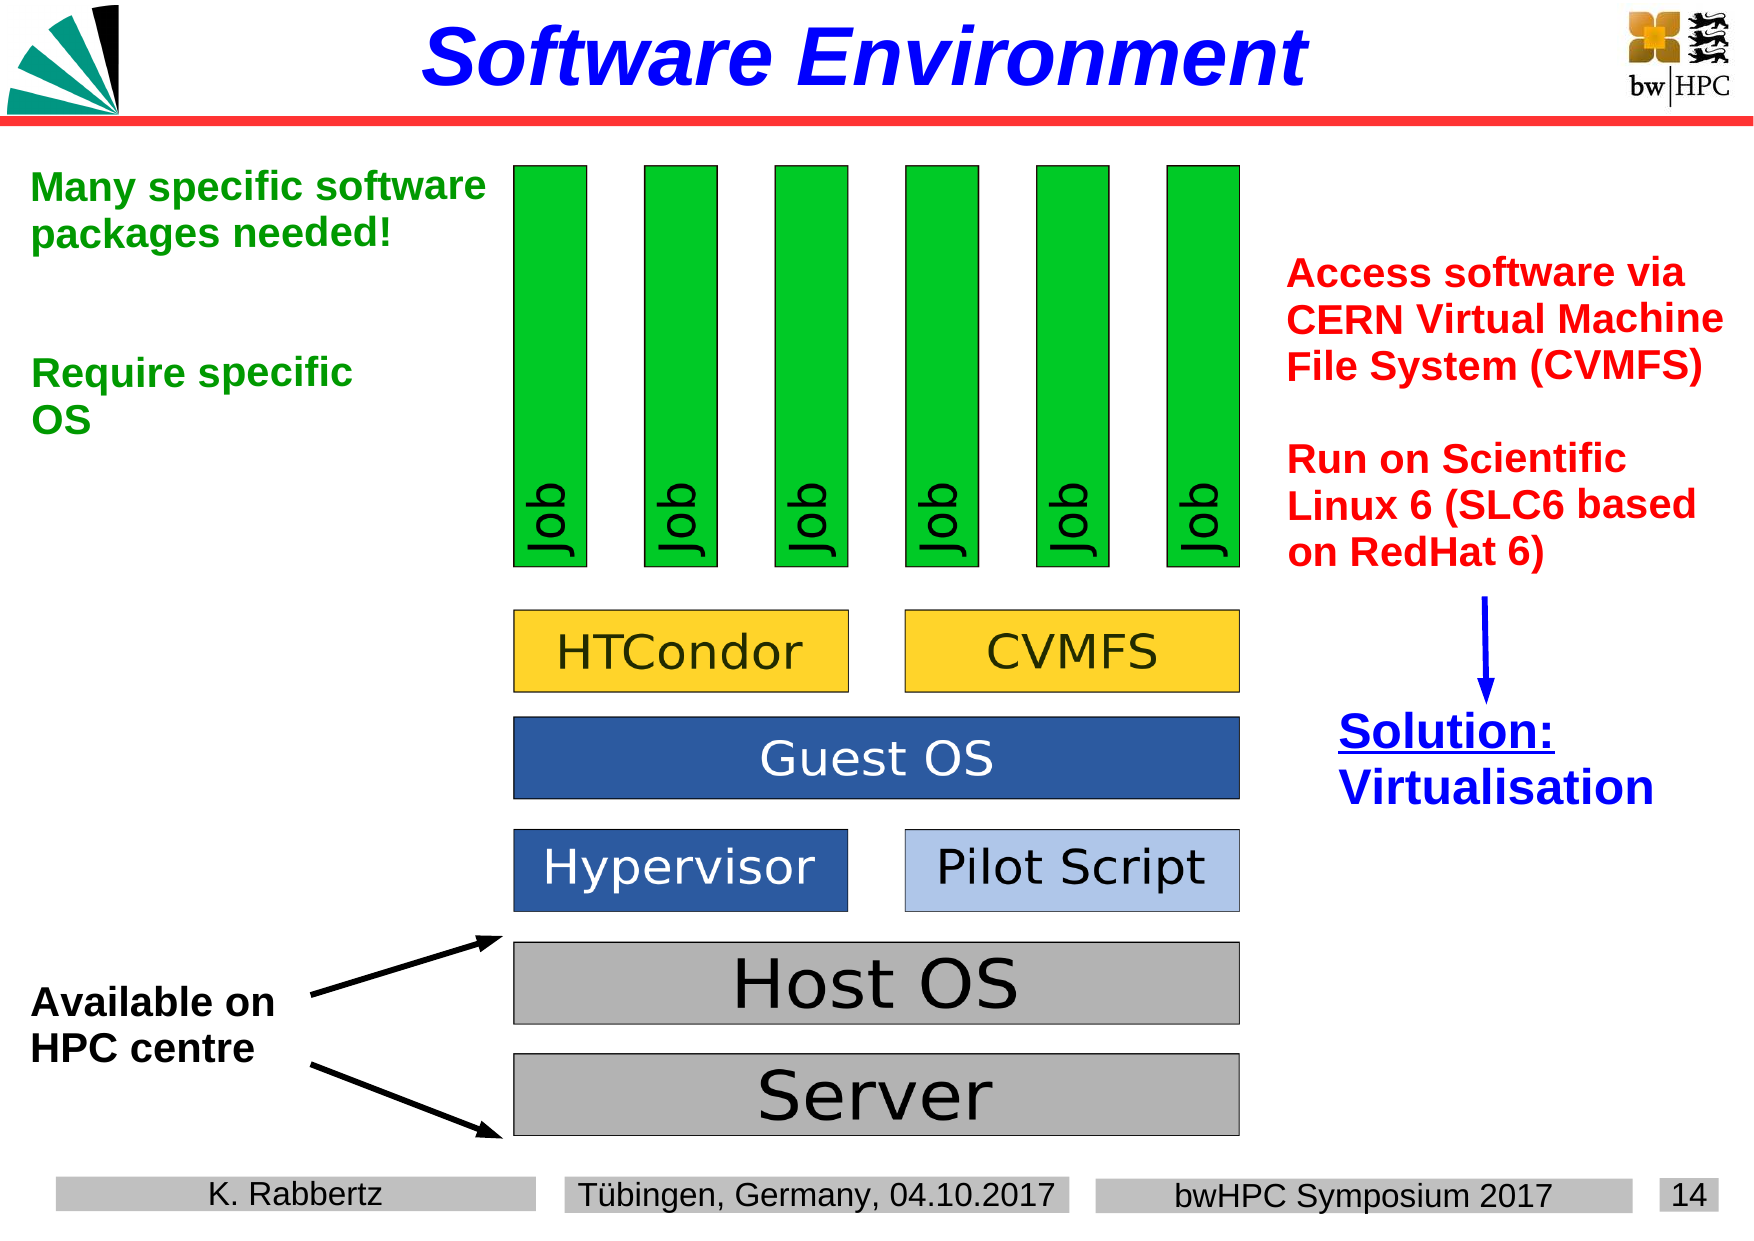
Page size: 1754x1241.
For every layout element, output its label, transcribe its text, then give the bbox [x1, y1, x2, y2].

text_box Access software via CERN Virtual Machine File System (CVMFS) Run on Scientific Linux 6 (SLC6 based on RedHat 6) [1273, 195, 1738, 624]
picture [7, 5, 119, 116]
picture [513, 165, 1240, 1136]
text_box Many specific software packages needed! Require specific OS [18, 155, 503, 581]
text_box Available on HPC centre [18, 972, 290, 1079]
title Software Environment [123, 0, 1606, 114]
picture [1617, 3, 1740, 115]
text_box Solution: Virtualisation [1326, 697, 1667, 822]
